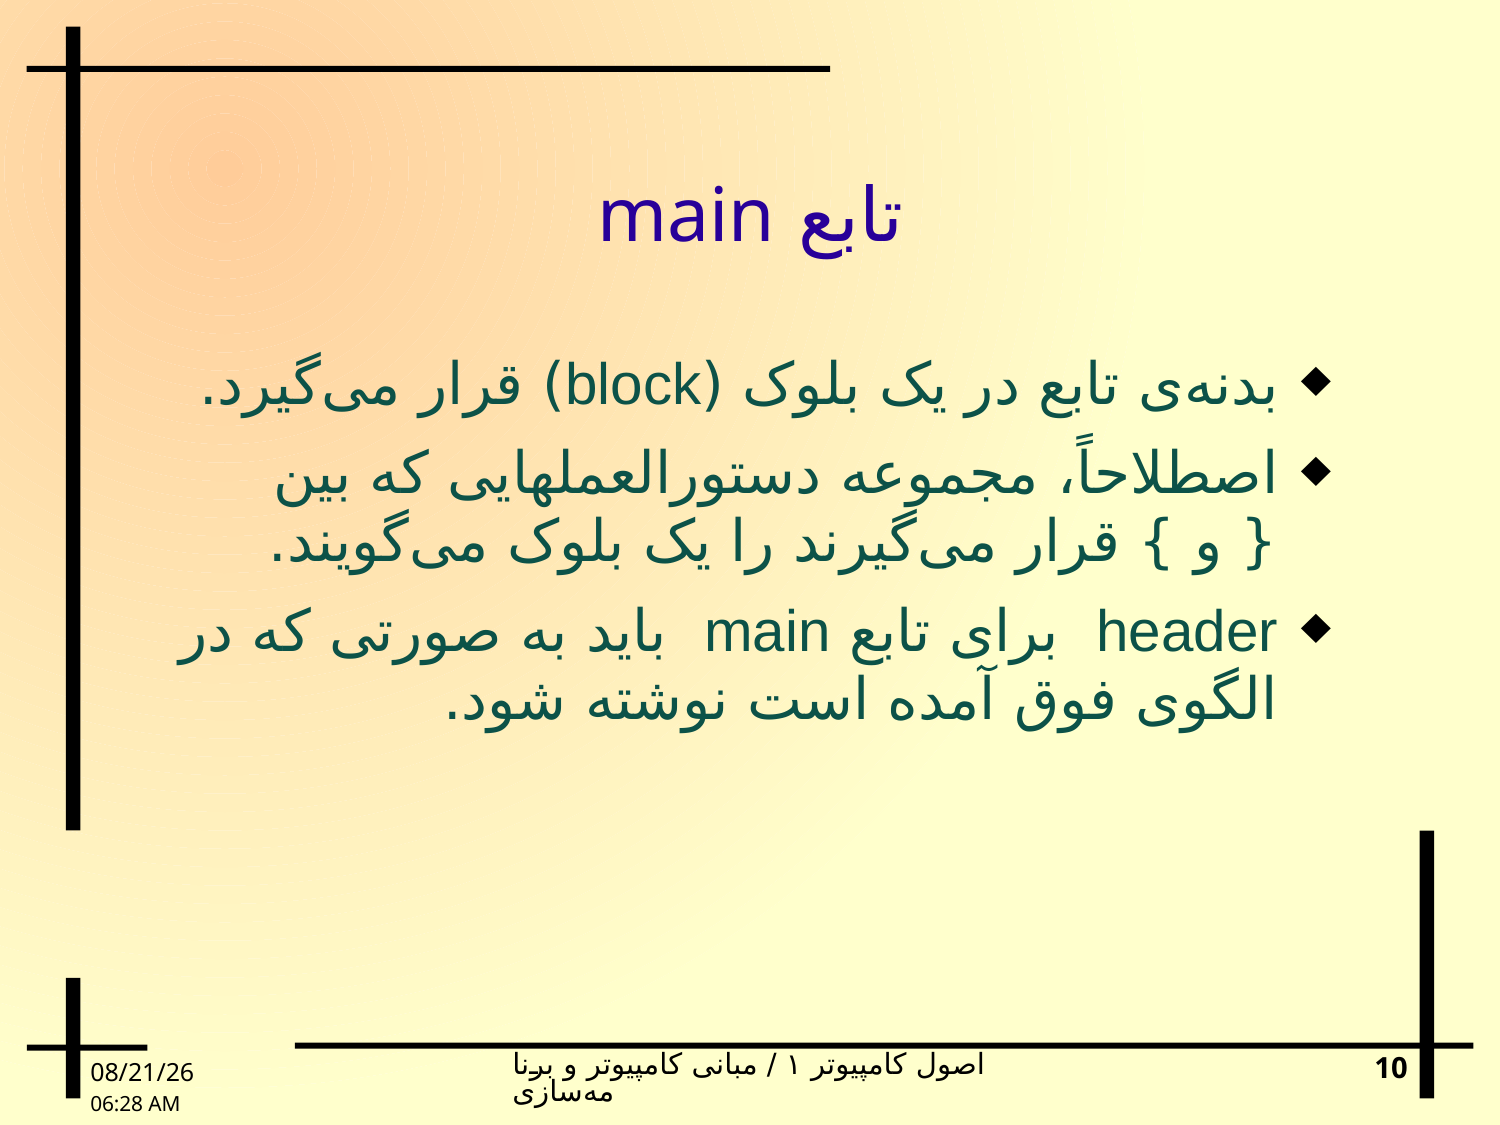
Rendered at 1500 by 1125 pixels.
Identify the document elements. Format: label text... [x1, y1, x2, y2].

list بدنه‌ی تابع در یک بلوک (block) قرار می‌گیرد. اصطلاحاً، مجموعه دستورالعملهایی که بین { و } قرار می‌گیرند را یک بلوک می‌گویند. header برای تابع main باید به صورتی که در الگوی فوق آمده است نوشته شود. [122, 350, 1403, 850]
title تابع main [109, 150, 1391, 274]
